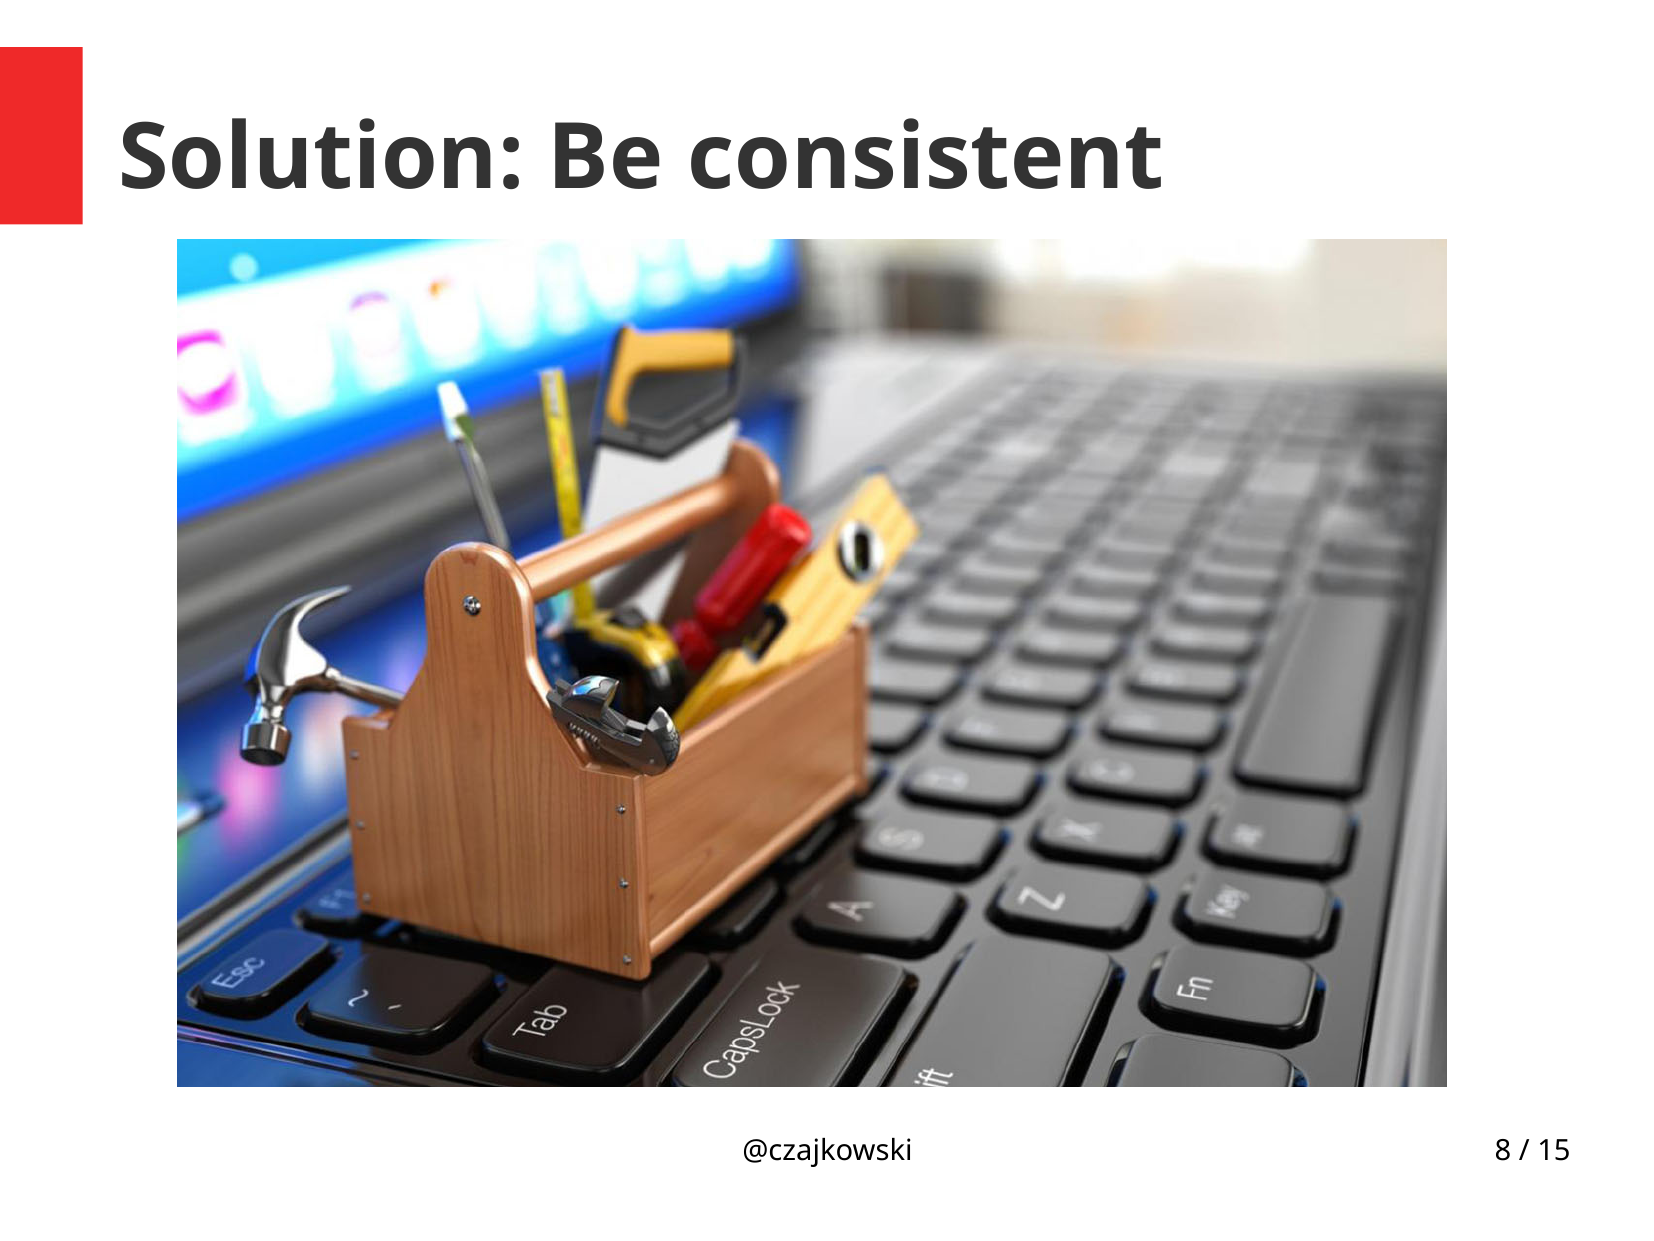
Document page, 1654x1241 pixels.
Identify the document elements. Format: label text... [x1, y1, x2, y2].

picture [177, 257, 1447, 1087]
title Solution: Be consistent [118, 49, 1571, 257]
